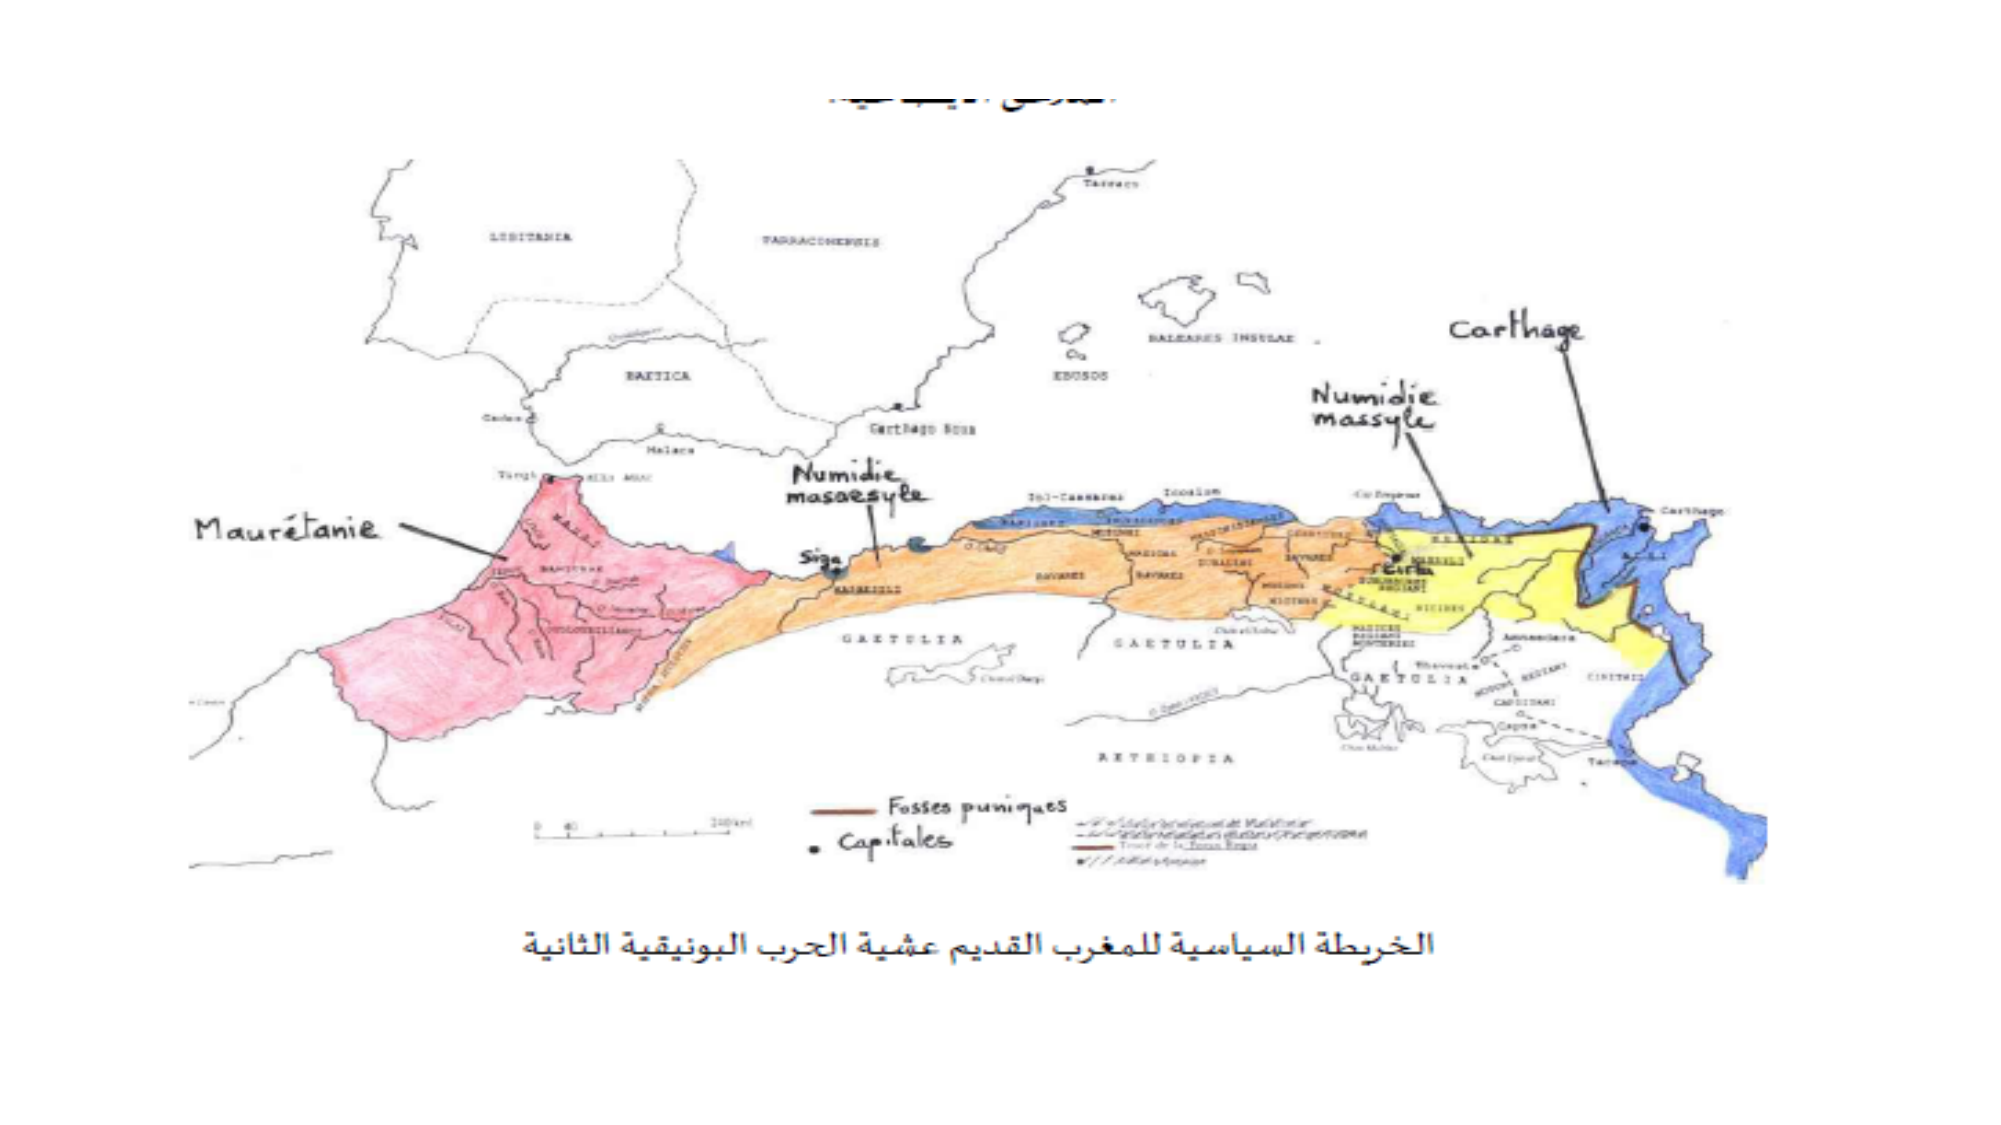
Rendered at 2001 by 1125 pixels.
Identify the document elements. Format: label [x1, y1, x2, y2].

picture [154, 99, 1812, 998]
